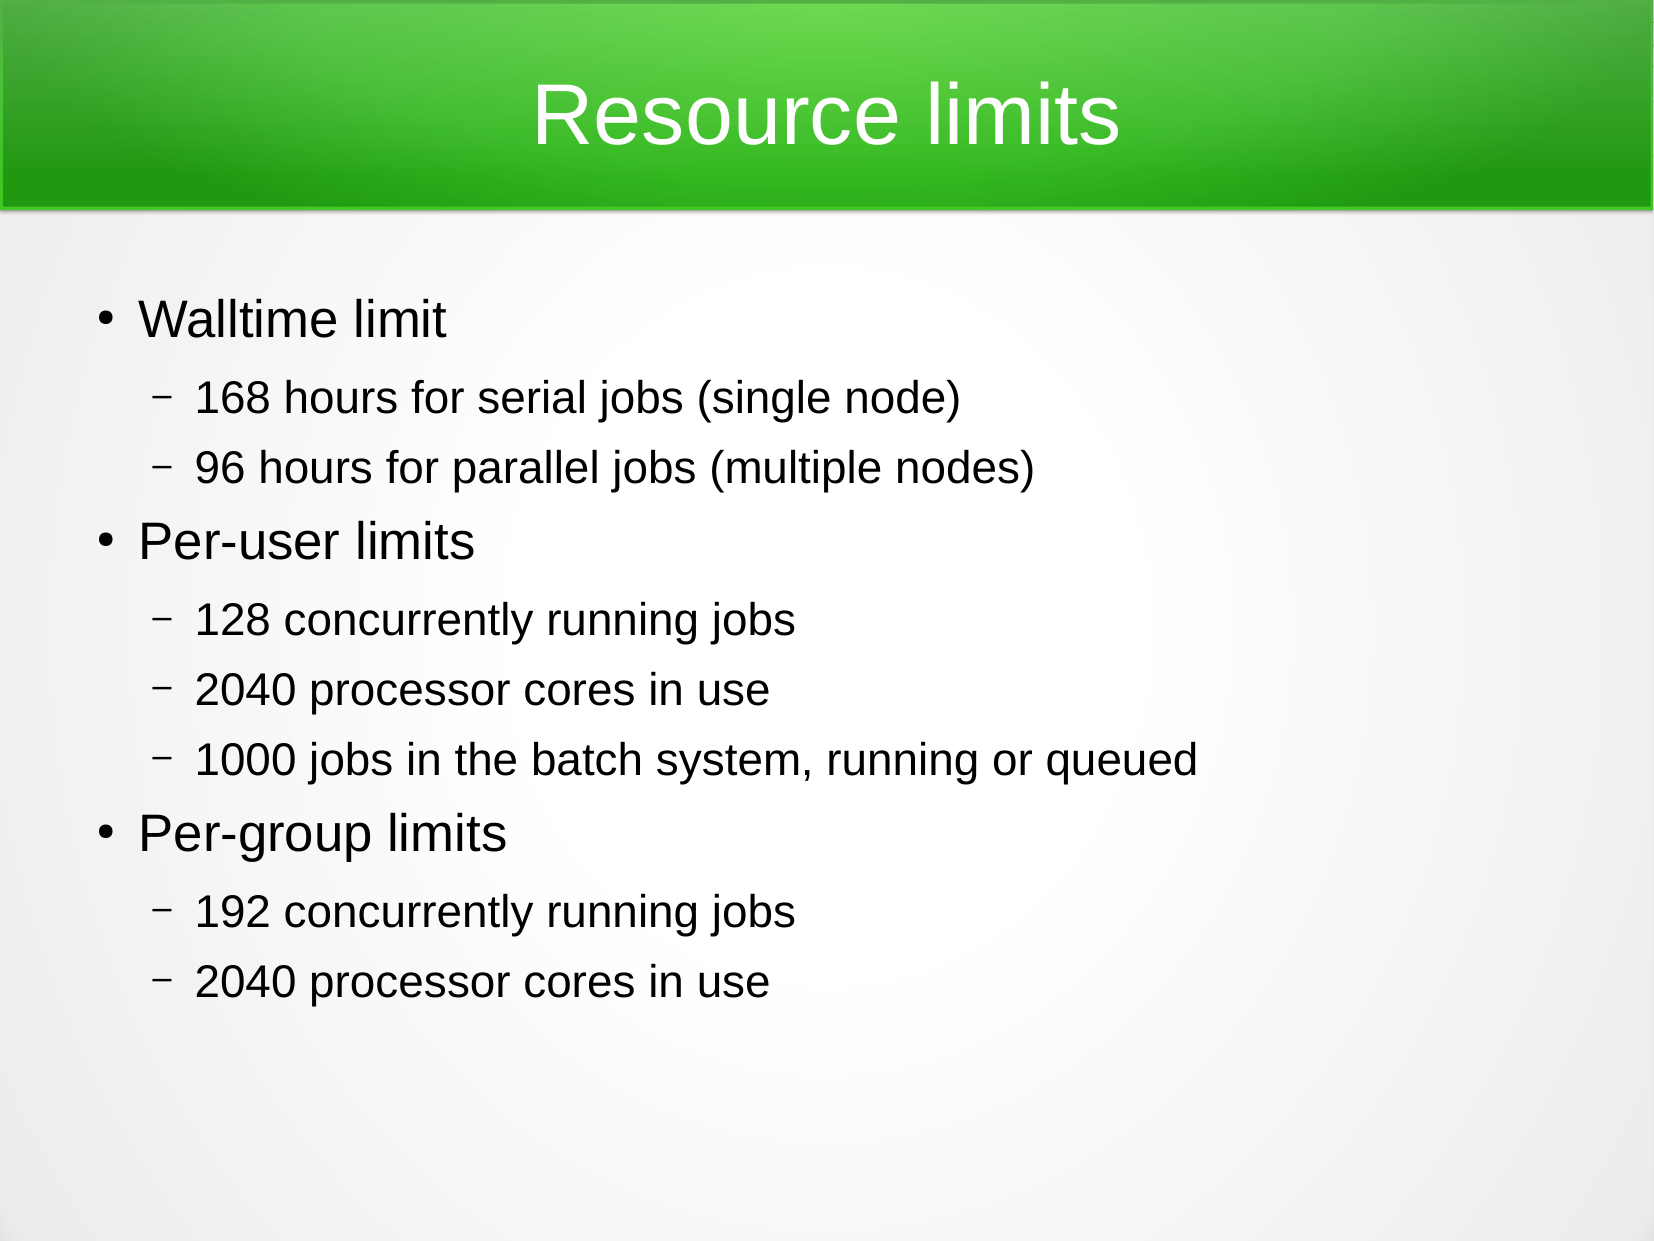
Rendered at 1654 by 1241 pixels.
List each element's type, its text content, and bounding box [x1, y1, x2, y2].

list Walltime limit 168 hours for serial jobs (single node) 96 hours for parallel jobs (multiple nodes) Per-user limits 128 concurrently running jobs 2040 processor cores in use 1000 jobs in the batch system, running or queued Per-group limits 192 concurrently running jobs 2040 processor cores in use [82, 290, 1538, 1010]
title Resource limits [82, 49, 1571, 179]
